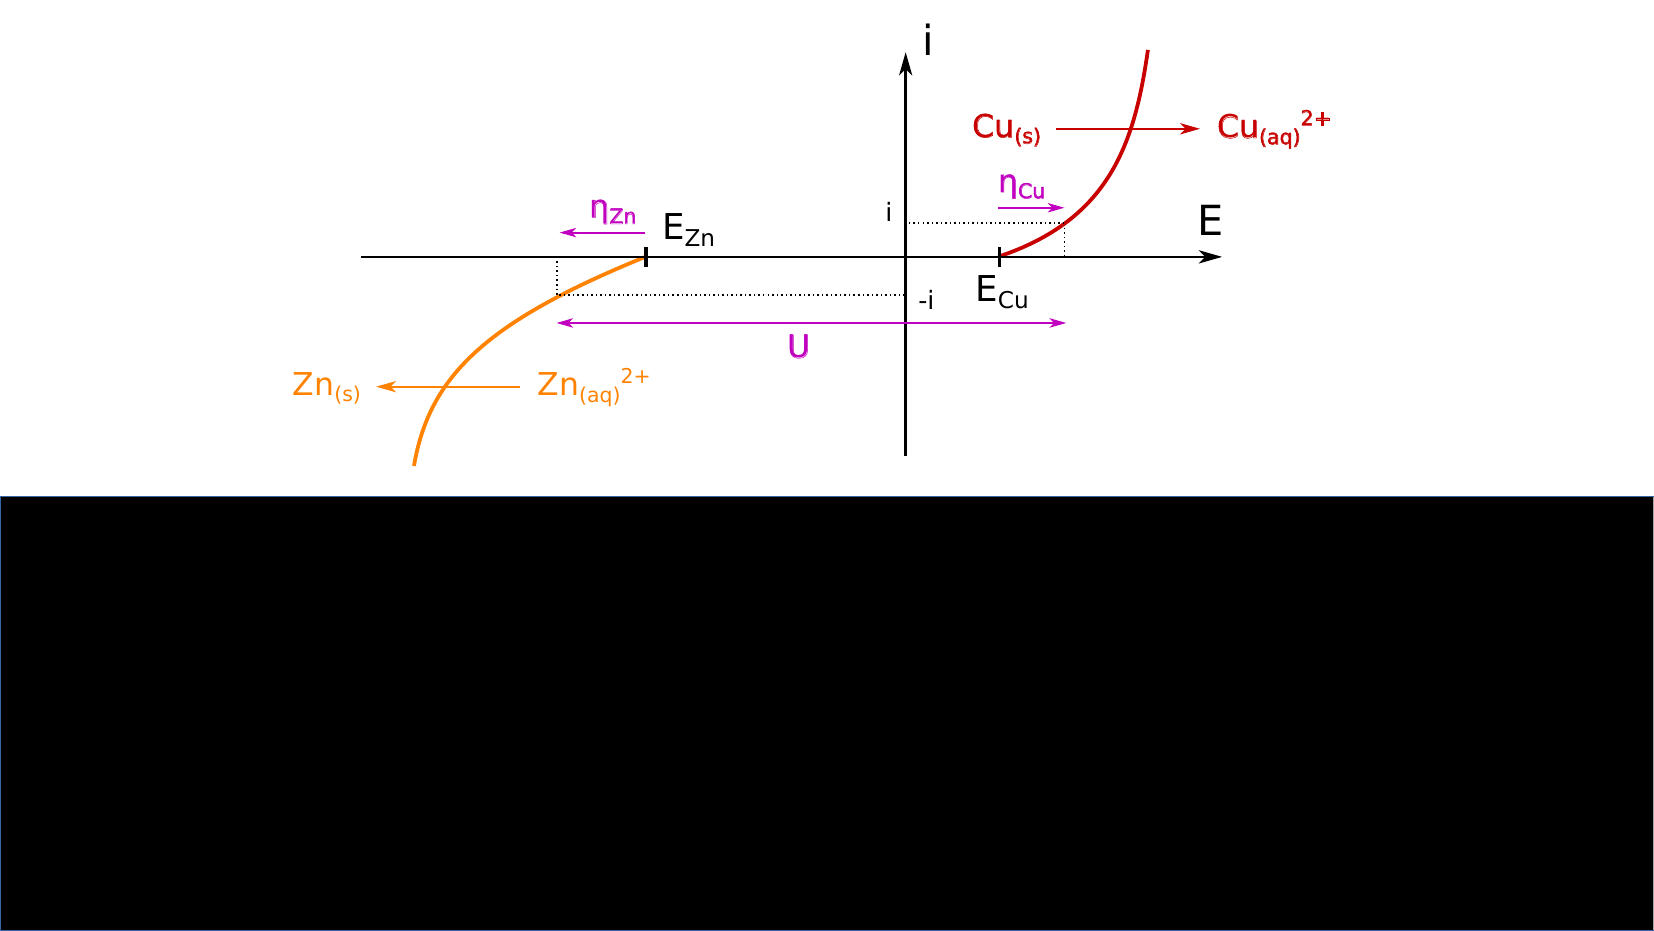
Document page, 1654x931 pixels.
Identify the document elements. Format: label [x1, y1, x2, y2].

picture [283, 12, 1335, 473]
text_box [0, 496, 1654, 931]
